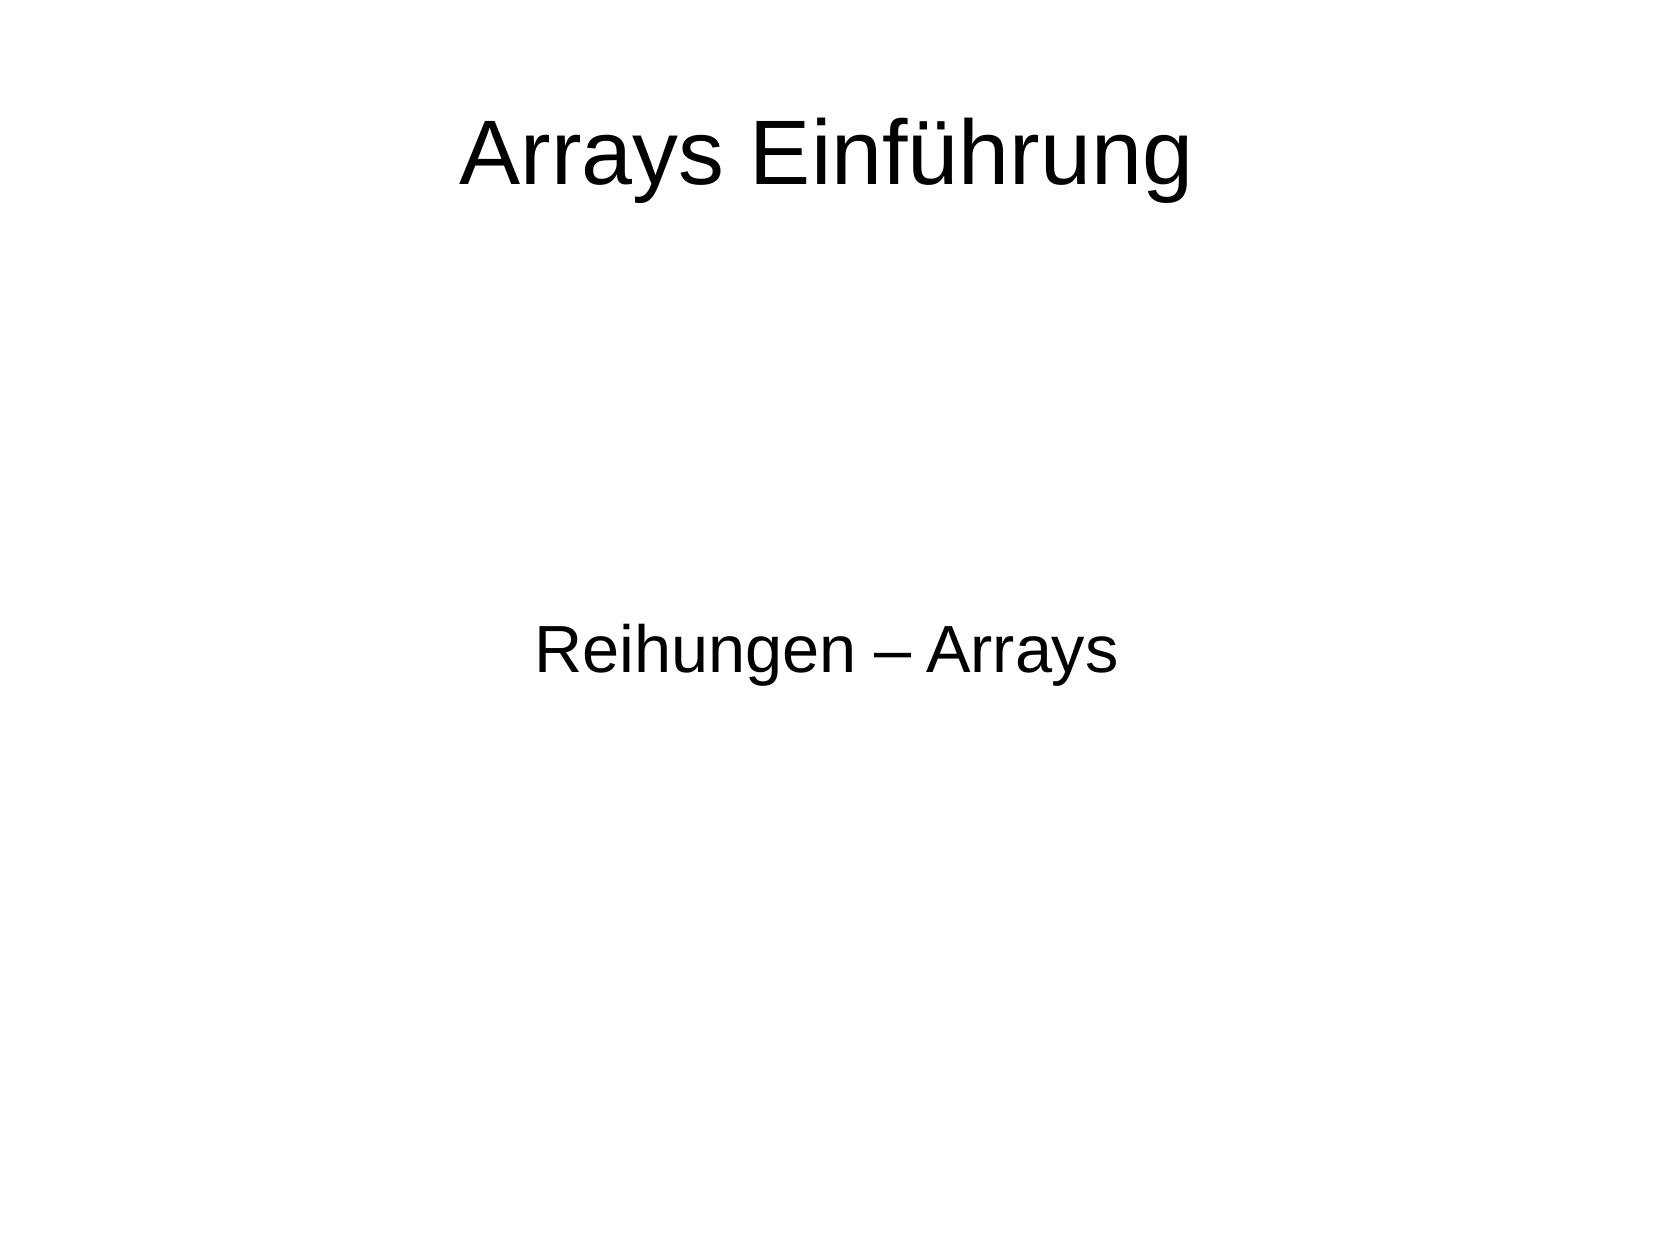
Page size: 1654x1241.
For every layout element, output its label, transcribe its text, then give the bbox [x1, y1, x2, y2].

title Arrays Einführung [82, 49, 1571, 257]
subtitle Reihungen – Arrays [82, 290, 1571, 1010]
